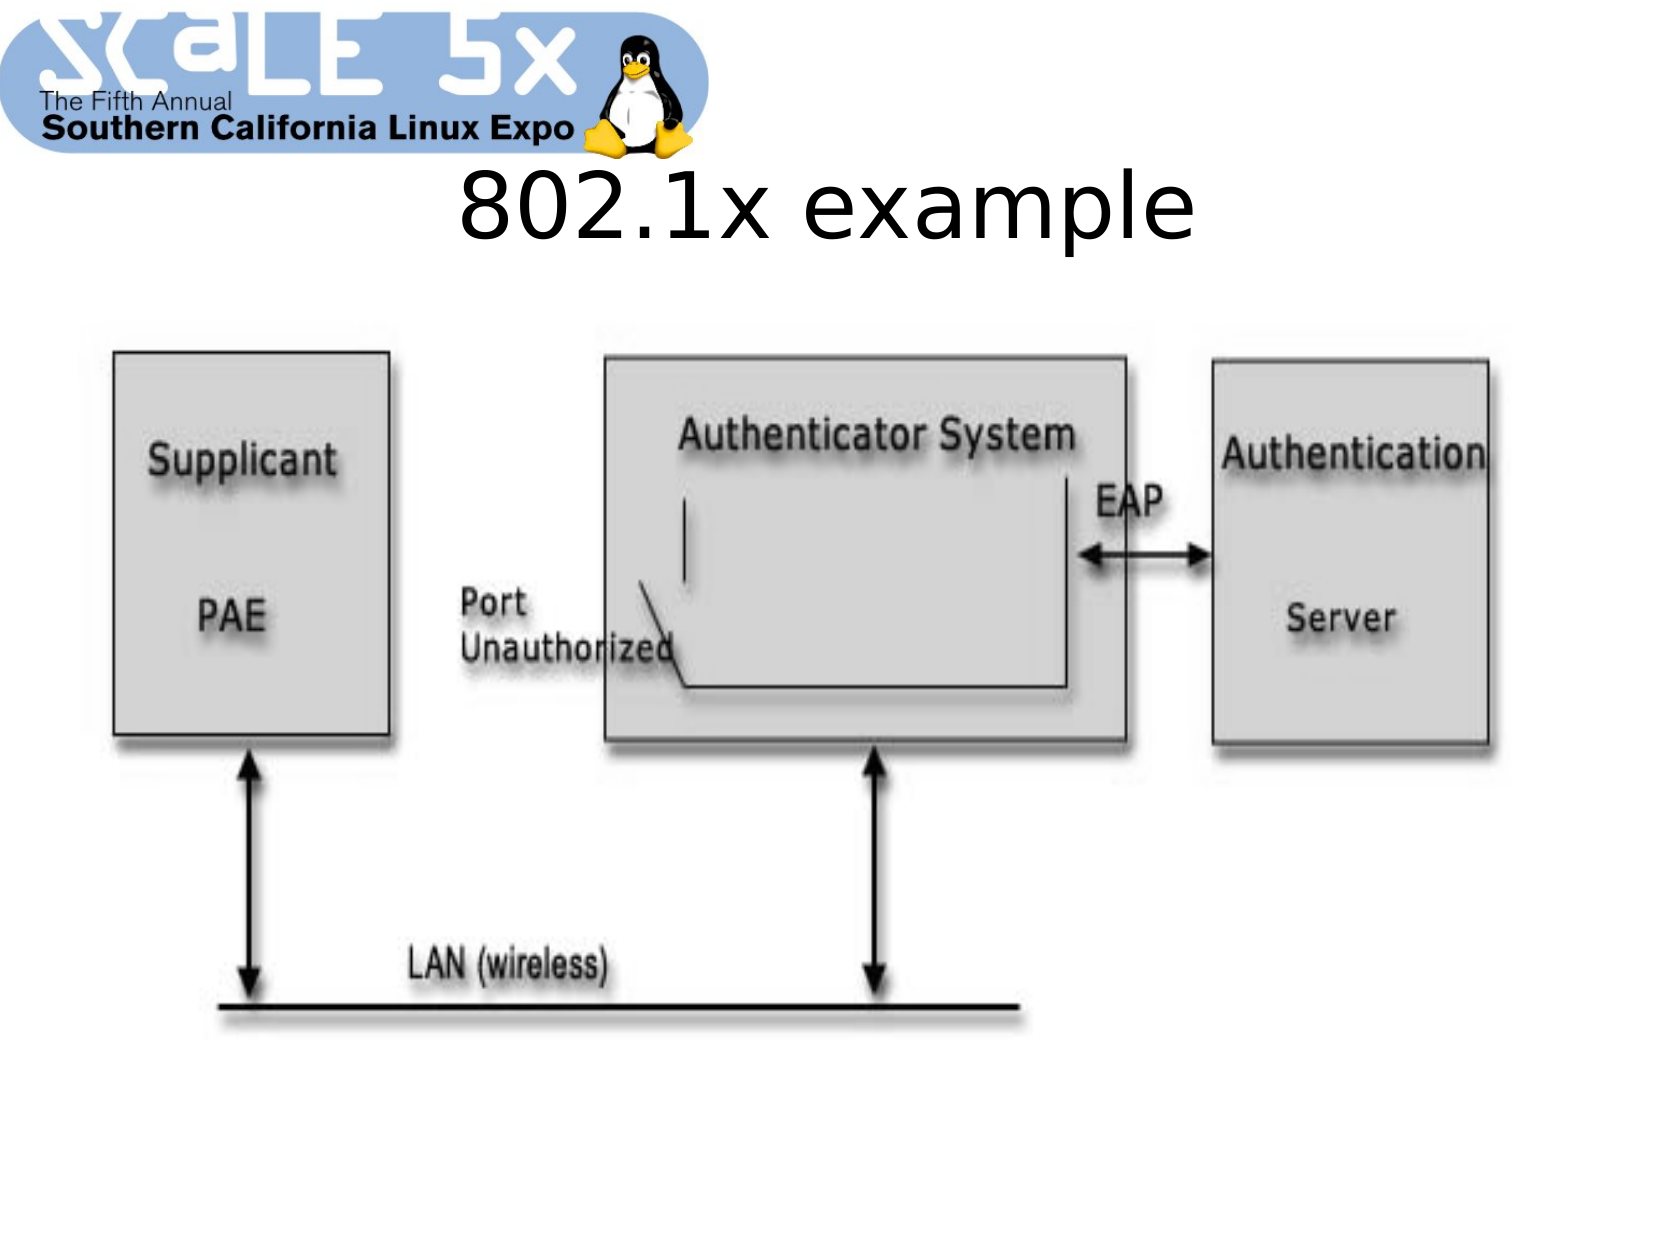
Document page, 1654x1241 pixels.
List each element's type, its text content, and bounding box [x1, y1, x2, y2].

picture [0, 3, 709, 159]
picture [76, 301, 1530, 1075]
title 802.1x example [121, 102, 1533, 311]
